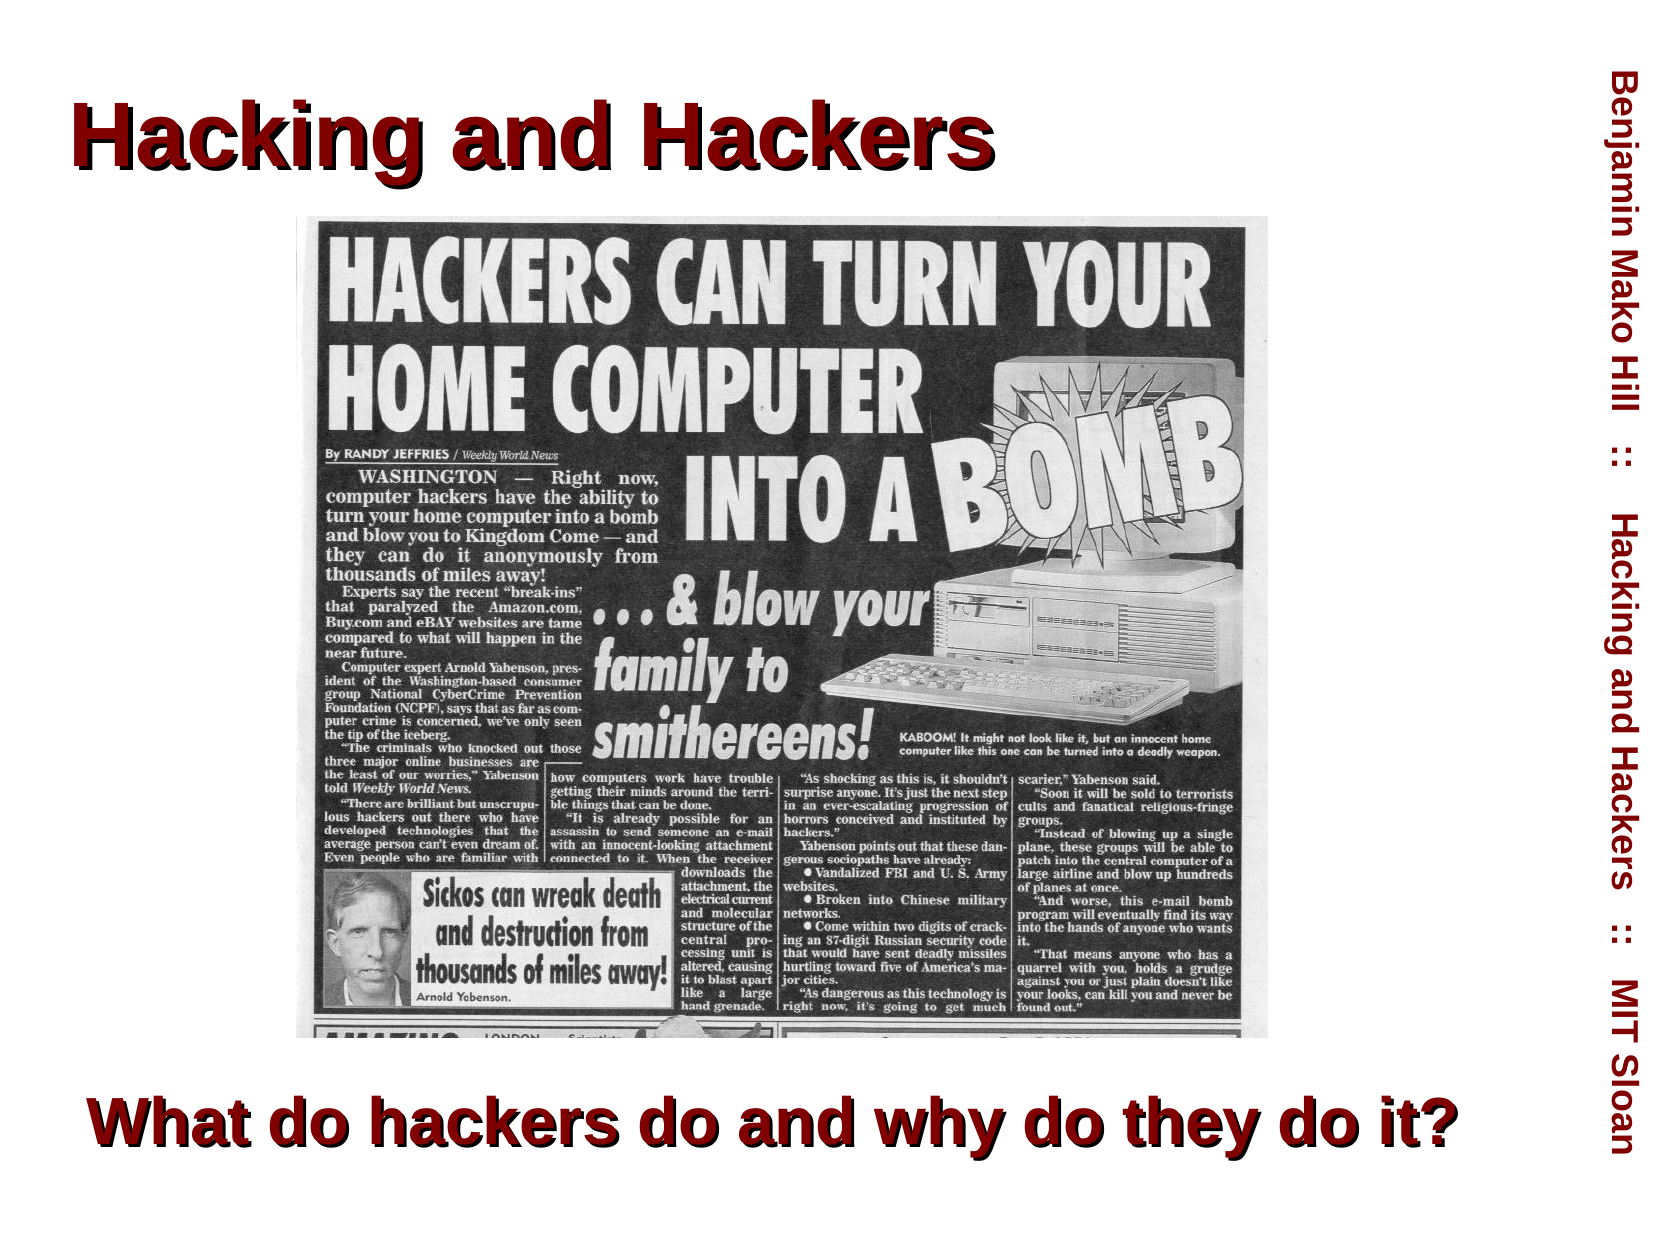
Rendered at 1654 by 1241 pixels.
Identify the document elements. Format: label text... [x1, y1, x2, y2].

list What do hackers do and why do they do it? [63, 1083, 1544, 1191]
picture [296, 216, 1268, 1038]
title Hacking and Hackers [68, 31, 1542, 239]
